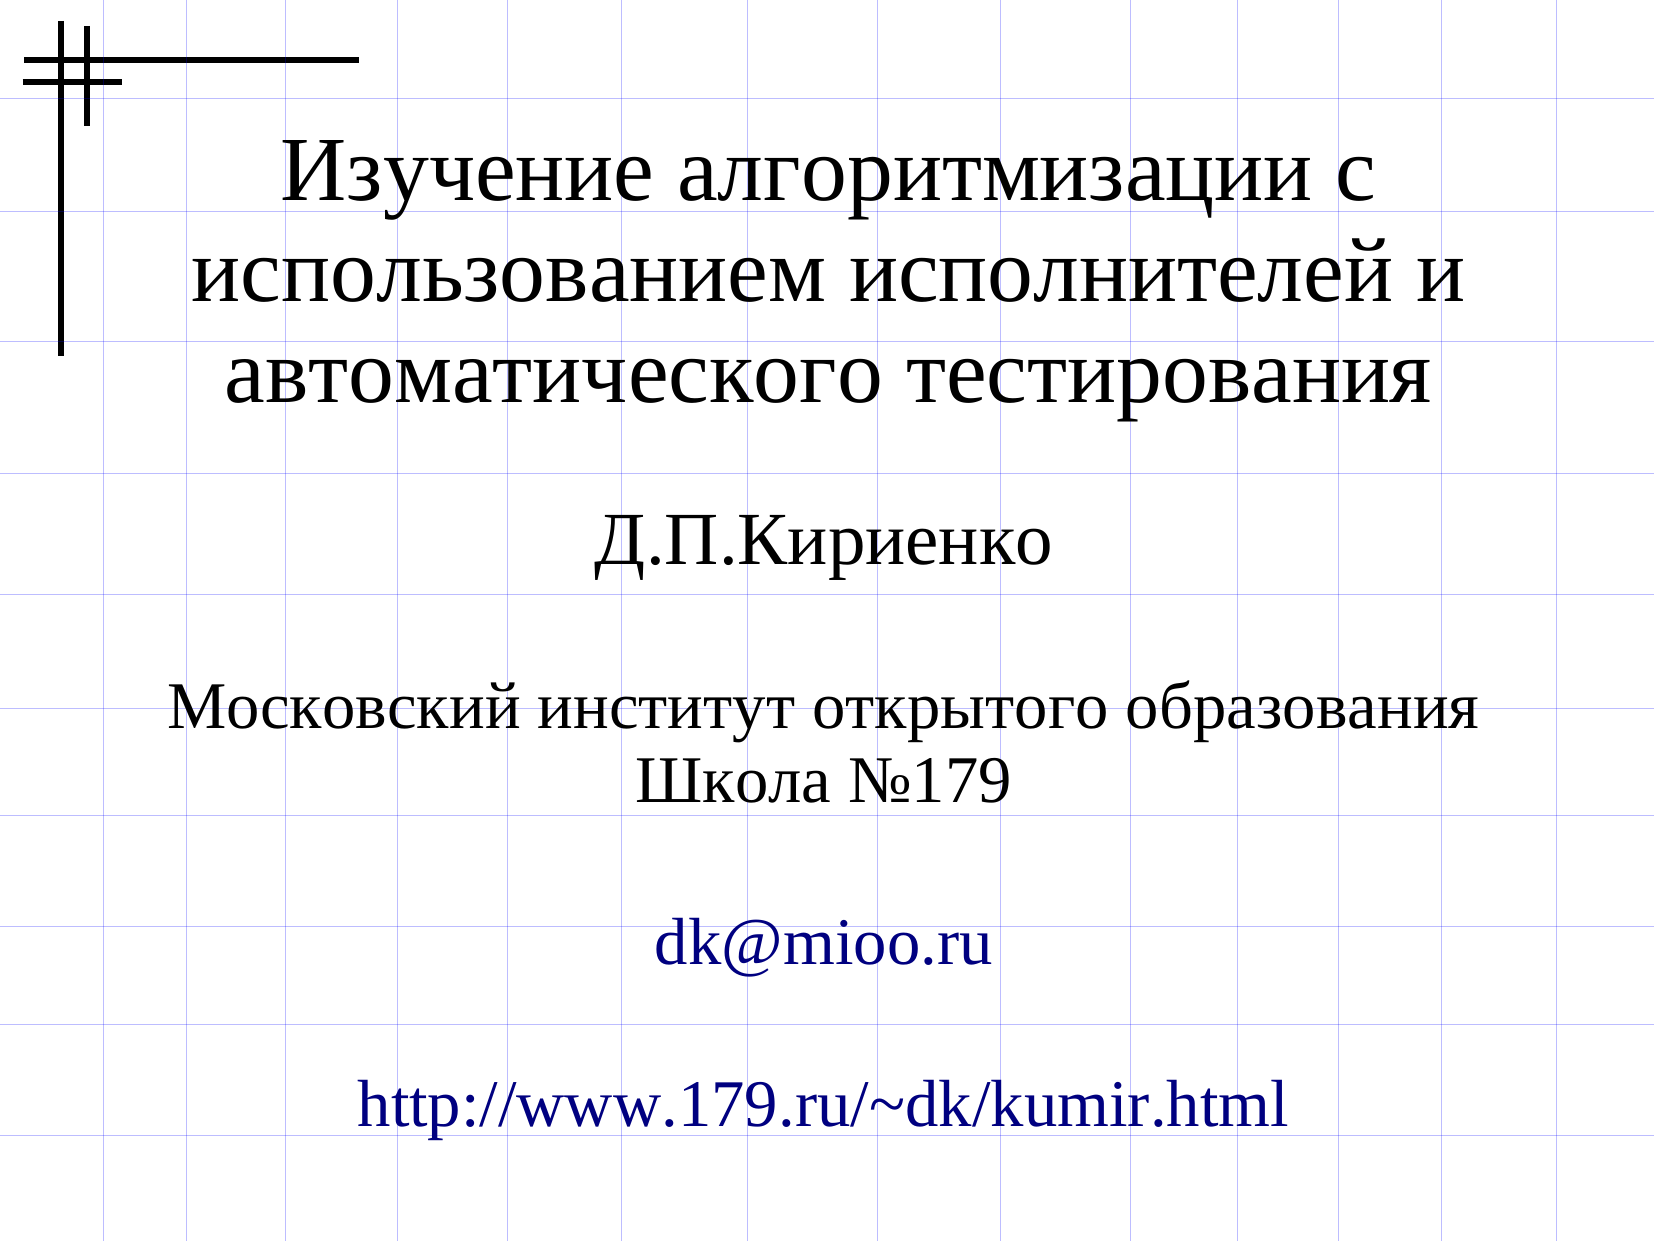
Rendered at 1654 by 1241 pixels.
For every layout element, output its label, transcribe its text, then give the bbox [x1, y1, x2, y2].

title Изучение алгоритмизации с использованием исполнителей и автоматического тестирования [123, 118, 1536, 423]
subtitle Д.П.Кириенко Московский институт открытого образования Школа №179 dk@mioo.ru http://www.179.ru/~dk/kumir.html [118, 472, 1531, 1241]
